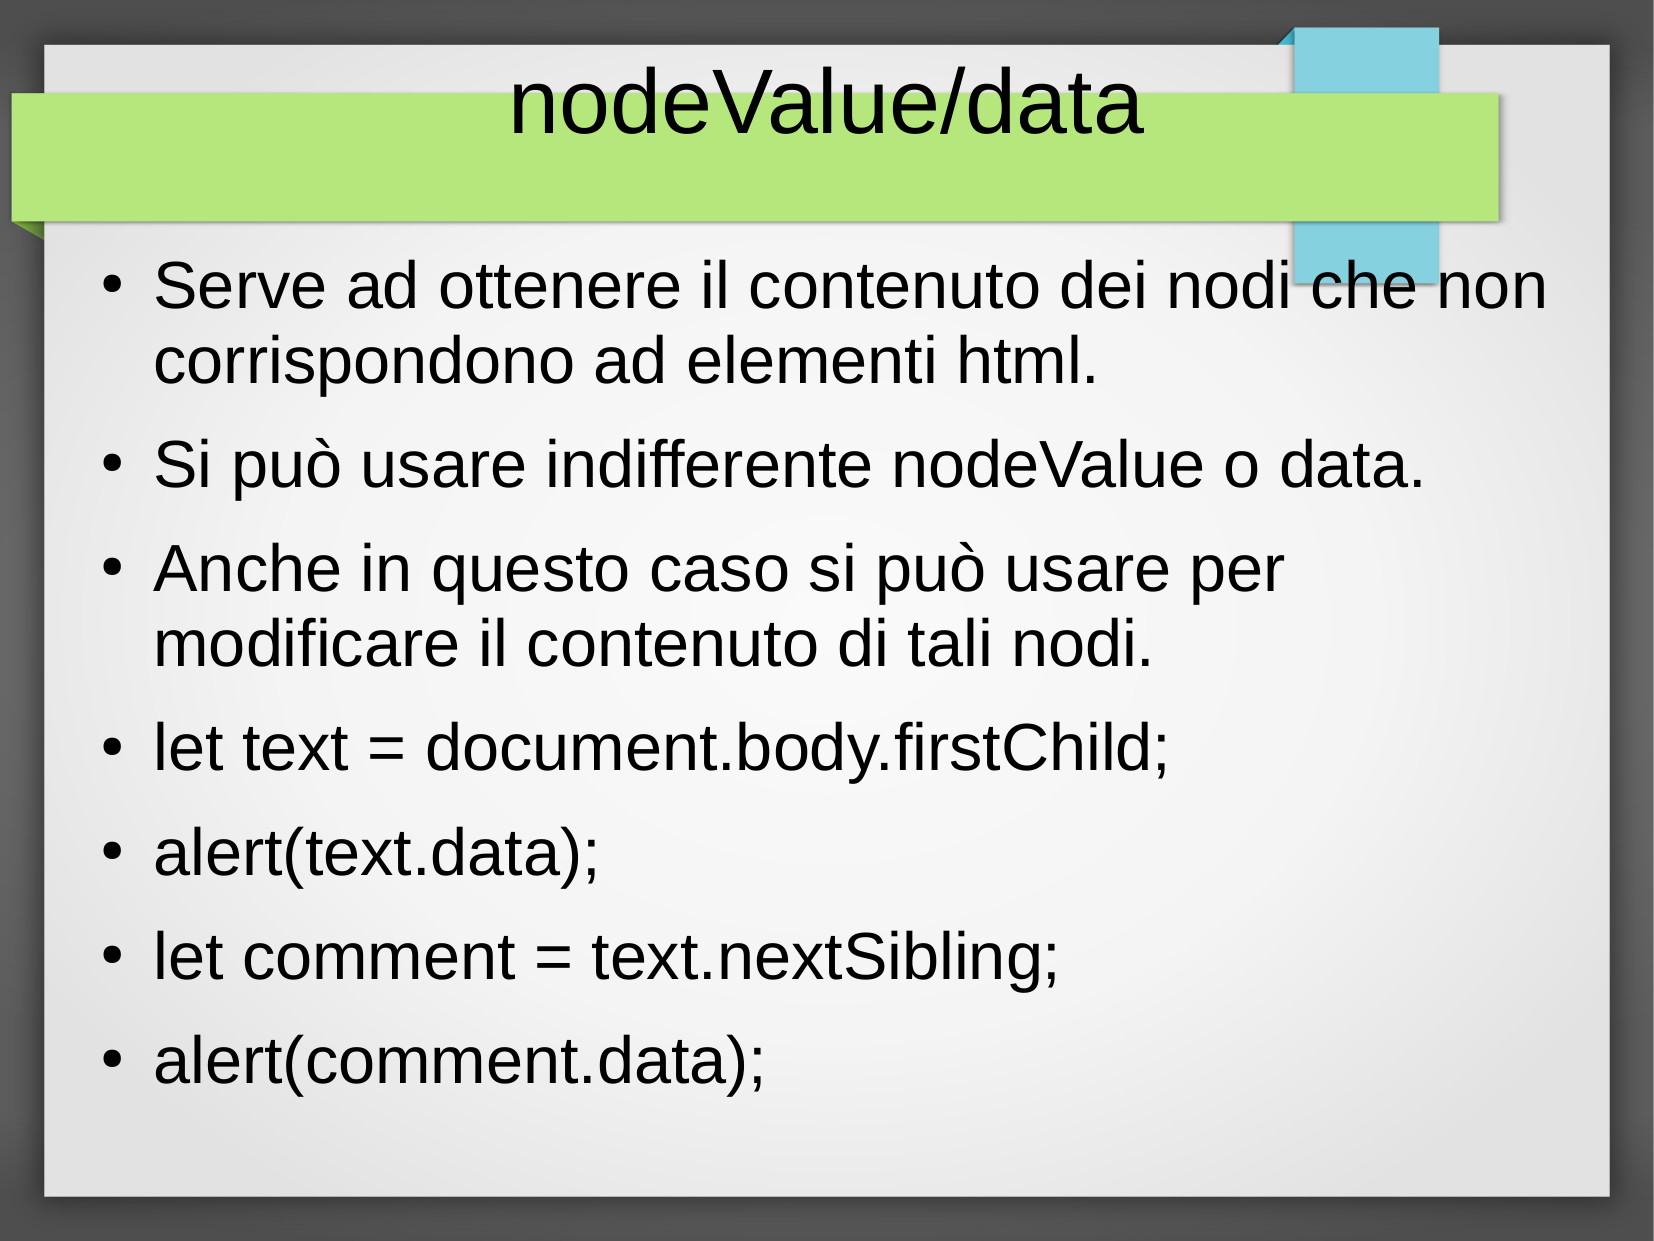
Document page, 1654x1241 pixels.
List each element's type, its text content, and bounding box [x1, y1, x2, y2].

title nodeValue/data [82, 49, 1571, 248]
list Serve ad ottenere il contenuto dei nodi che non corrispondono ad elementi html. Si può usare indifferente nodeValue o data. Anche in questo caso si può usare per modificare il contenuto di tali nodi. let text = document.body.firstChild; alert(text.data); let comment = text.nextSibling; alert(comment.data); [82, 248, 1571, 1182]
picture [0, 0, 1654, 1241]
